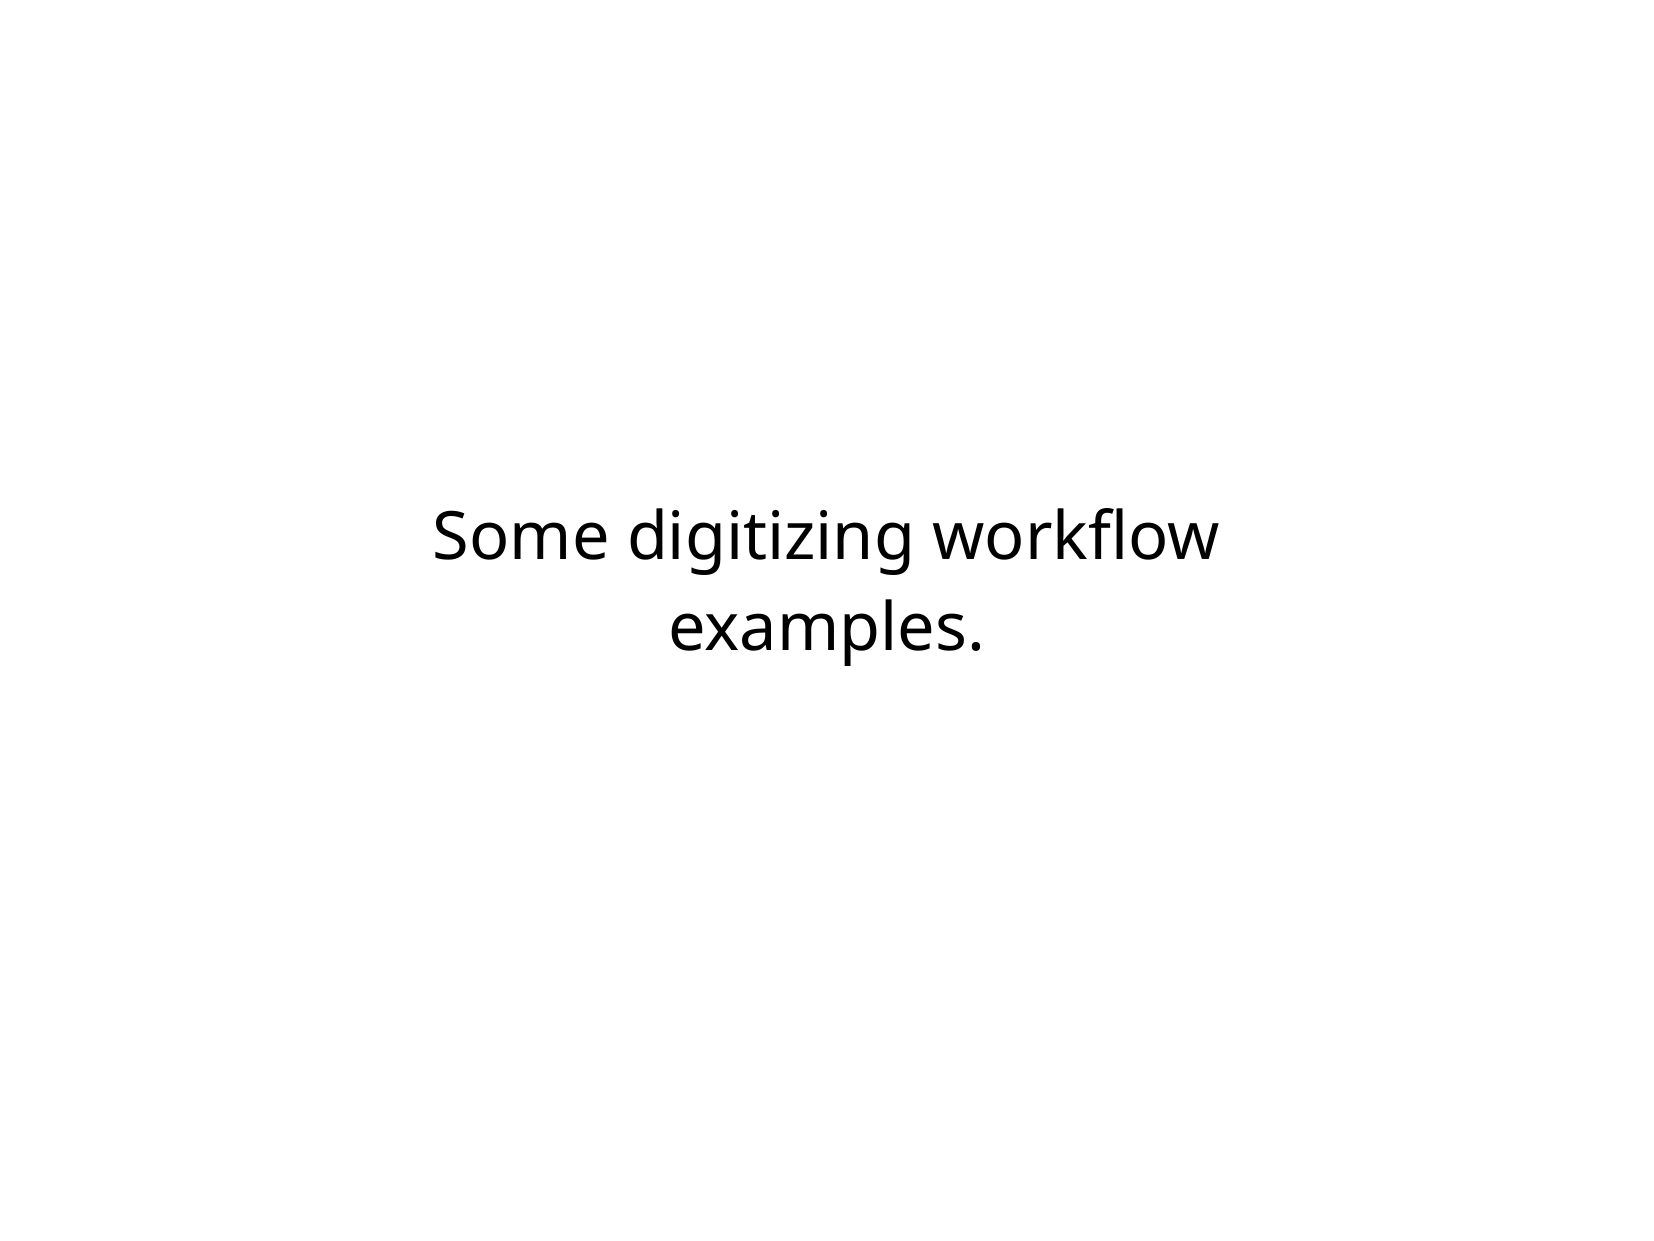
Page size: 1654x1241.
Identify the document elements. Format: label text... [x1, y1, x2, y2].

subtitle Some digitizing workflow examples. [82, 49, 1571, 1109]
